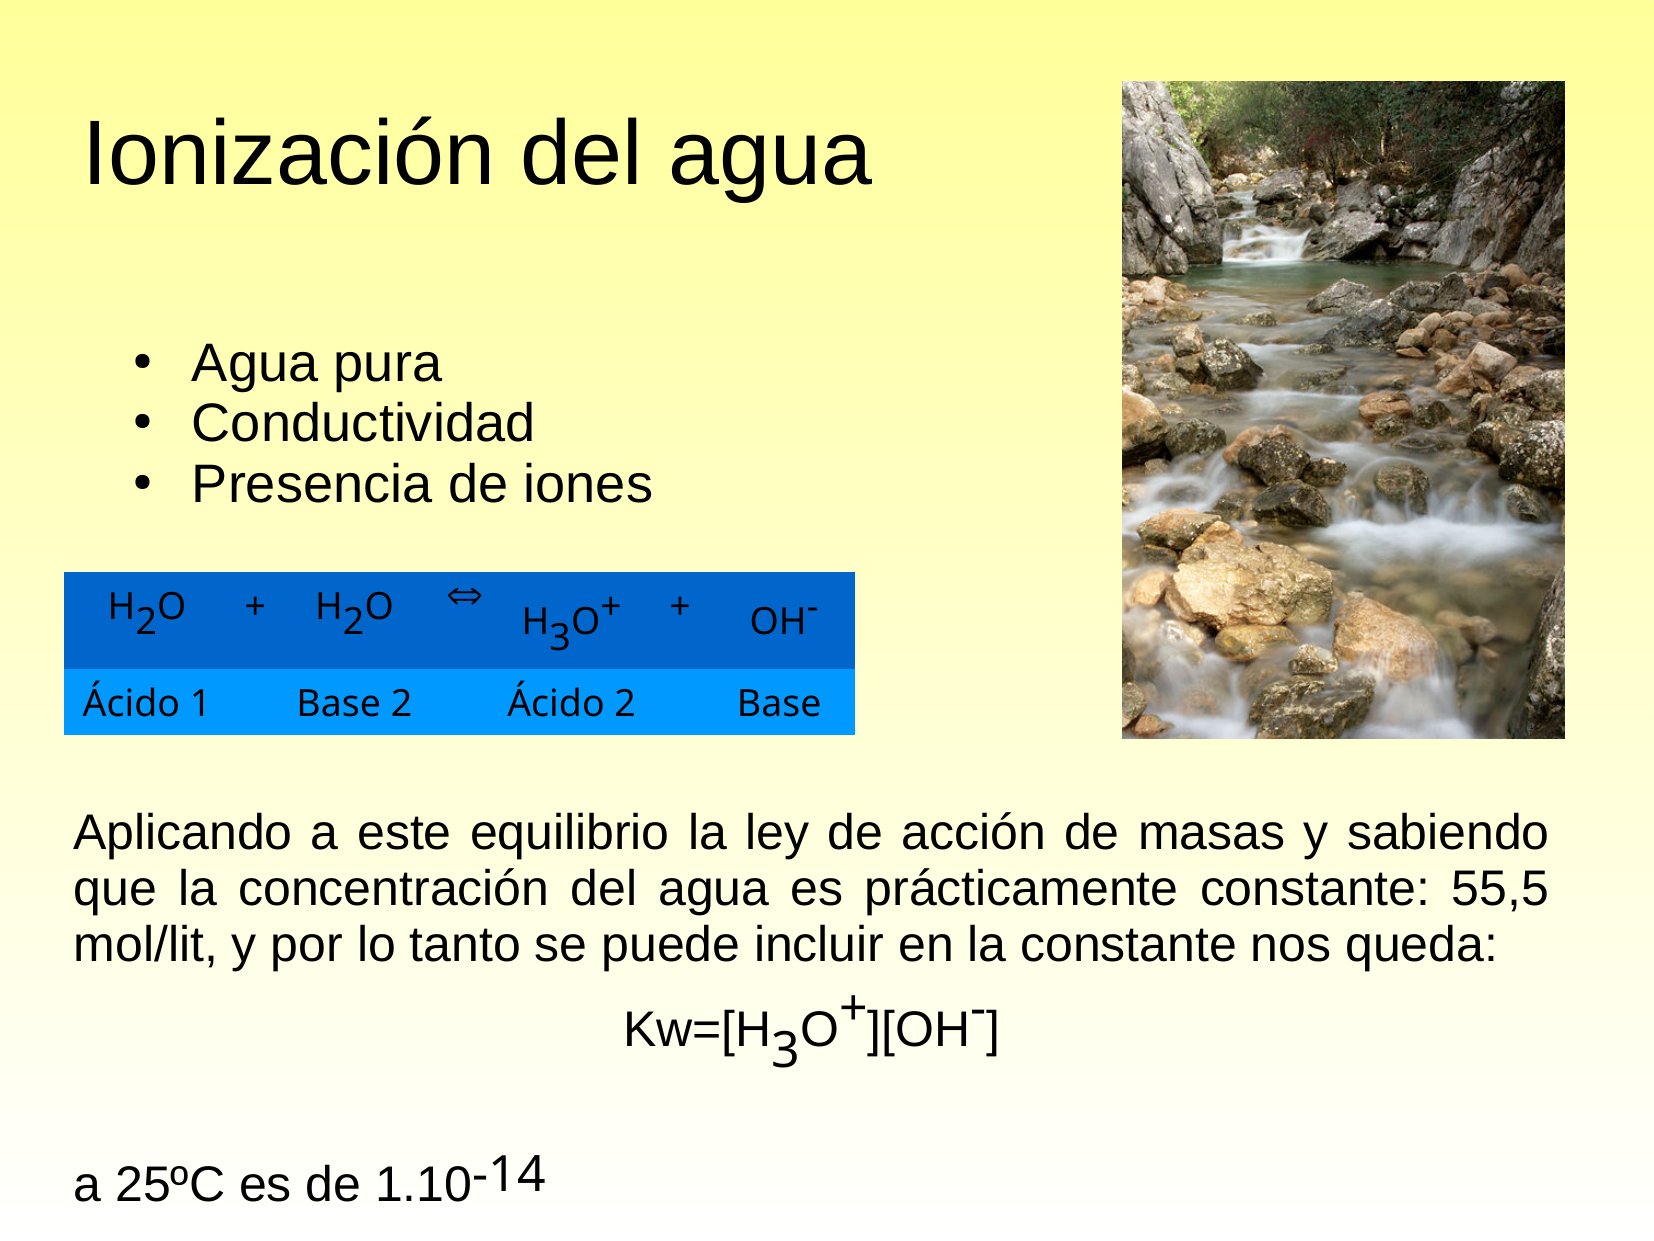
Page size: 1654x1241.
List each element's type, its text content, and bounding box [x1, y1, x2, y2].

text_box Aplicando a este equilibrio la ley de acción de masas y sabiendo que la concentración del agua es prácticamente constante: 55,5 mol/lit, y por lo tanto se puede incluir en la constante nos queda: Kw=[H3O+][OH-] a 25ºC es de 1.10-14 [59, 797, 1565, 1201]
table_header + [230, 572, 278, 669]
table_header OH- [703, 572, 855, 669]
table_header H2O [64, 572, 230, 669]
table_cell Ácido 1 [64, 669, 230, 735]
table_header H3O+ [489, 572, 655, 669]
table_cell Base 2 [278, 669, 431, 735]
table_cell [230, 669, 278, 735]
table_cell [431, 669, 489, 735]
table_cell Base [703, 669, 855, 735]
table_cell Ácido 2 [489, 669, 655, 735]
picture [1122, 81, 1565, 739]
text_box Agua pura Conductividad Presencia de iones [118, 324, 857, 522]
table_header H2O [278, 572, 431, 669]
table_header + [655, 572, 703, 669]
table_header  [431, 572, 489, 669]
title Ionización del agua [82, 56, 1571, 250]
table_cell [655, 669, 703, 735]
